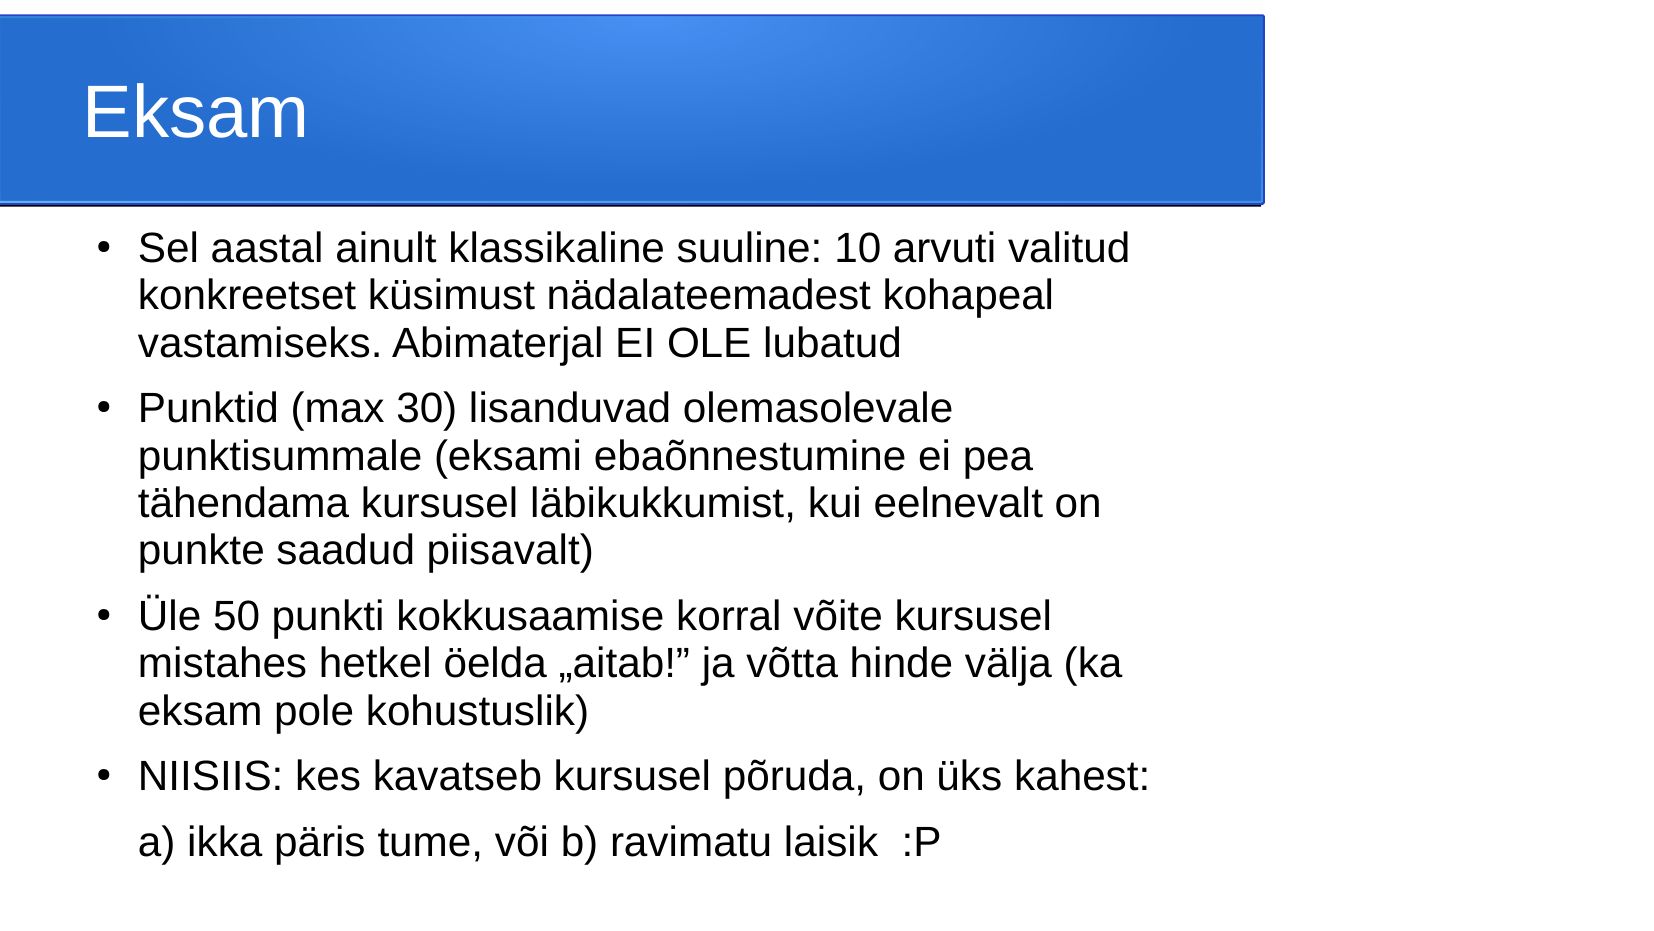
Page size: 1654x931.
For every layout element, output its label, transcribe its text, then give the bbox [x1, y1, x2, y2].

title Eksam [82, 35, 1235, 189]
list Sel aastal ainult klassikaline suuline: 10 arvuti valitud konkreetset küsimust nädalateemadest kohapeal vastamiseks. Abimaterjal EI OLE lubatud Punktid (max 30) lisanduvad olemasolevale punktisummale (eksami ebaõnnestumine ei pea tähendama kursusel läbikukkumist, kui eelnevalt on punkte saadud piisavalt) Üle 50 punkti kokkusaamise korral võite kursusel mistahes hetkel öelda „aitab!” ja võtta hinde välja (ka eksam pole kohustuslik) NIISIIS: kes kavatseb kursusel põruda, on üks kahest: a) ikka päris tume, või b) ravimatu laisik :P [82, 224, 1158, 910]
